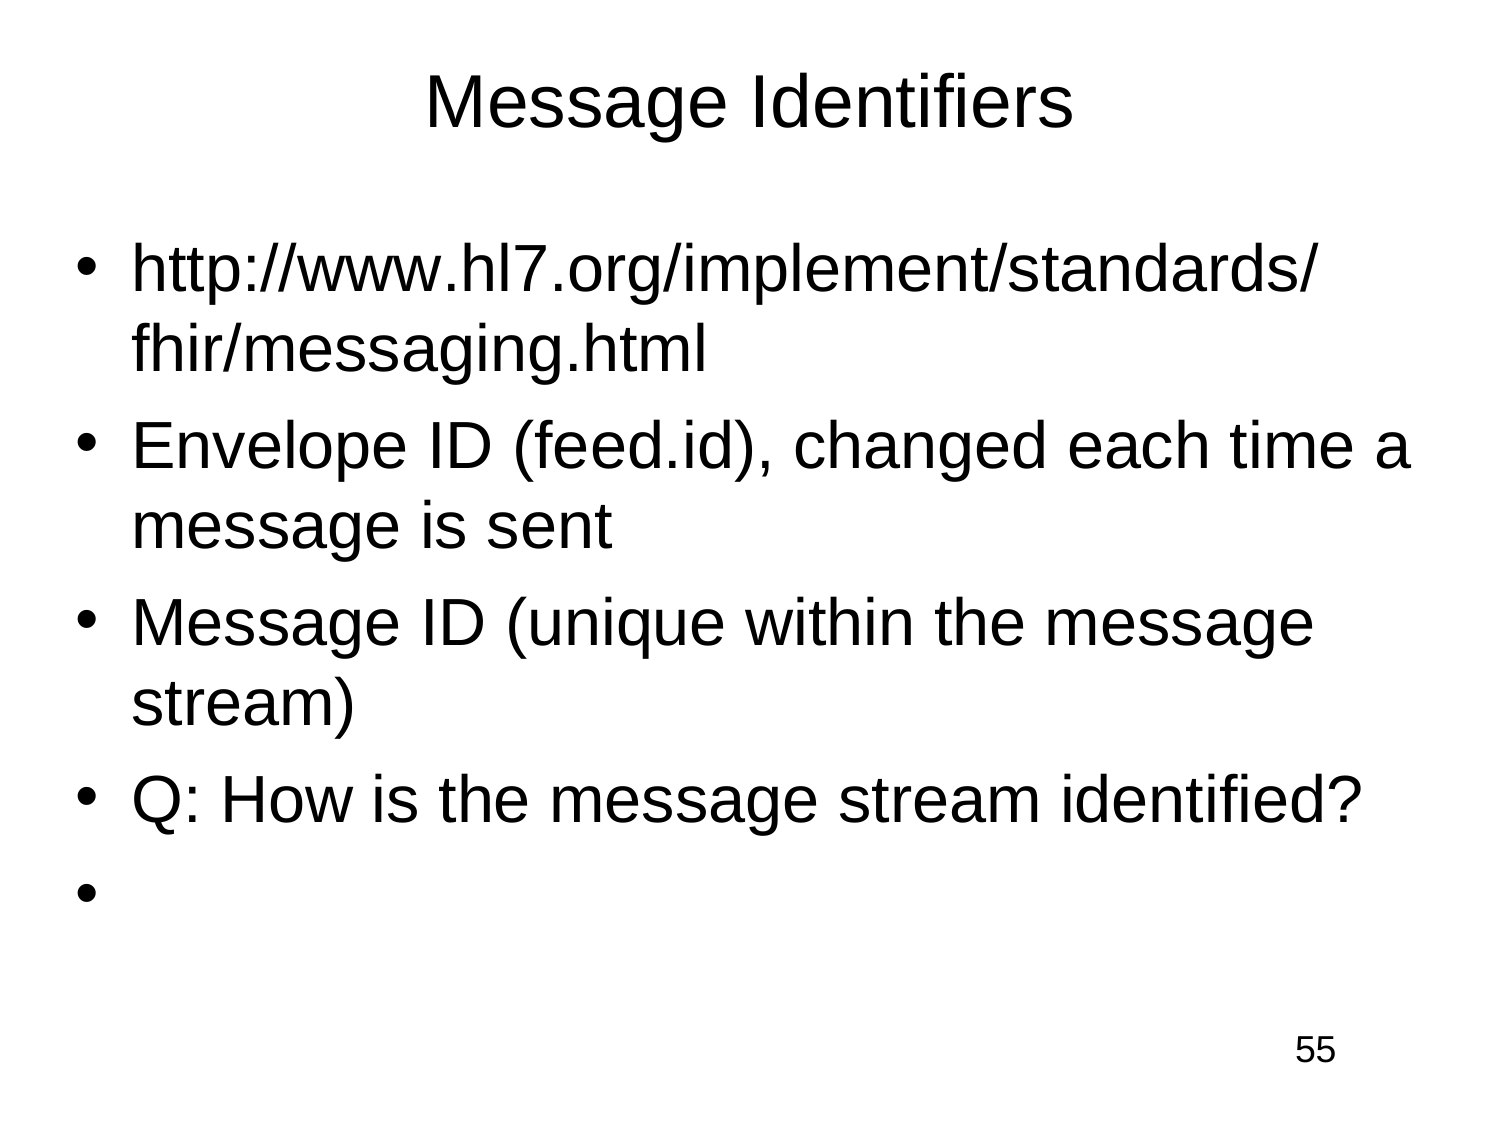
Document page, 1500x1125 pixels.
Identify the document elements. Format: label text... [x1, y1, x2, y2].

list http://www.hl7.org/implement/standards/fhir/messaging.html Envelope ID (feed.id), changed each time a message is sent Message ID (unique within the message stream) Q: How is the message stream identified? [75, 224, 1426, 878]
title Message Identifiers [75, 3, 1425, 192]
